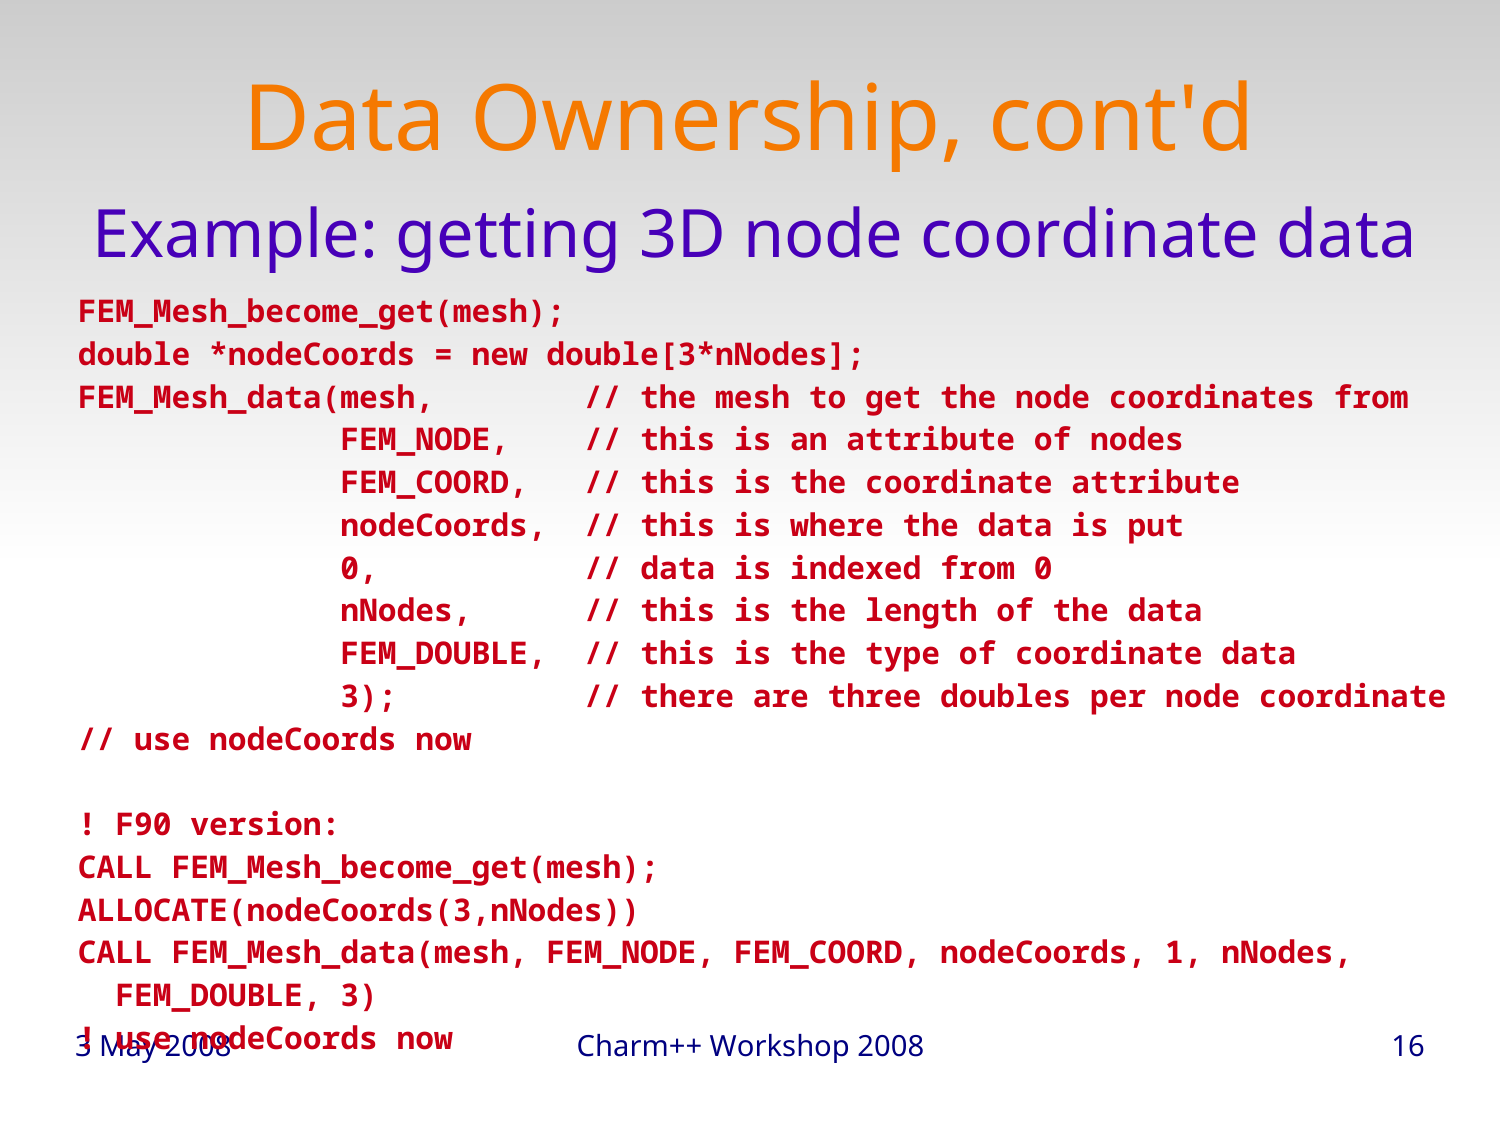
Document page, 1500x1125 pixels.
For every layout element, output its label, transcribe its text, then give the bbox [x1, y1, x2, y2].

list Example: getting 3D node coordinate data [75, 186, 1425, 281]
title Data Ownership, cont'd [75, 28, 1425, 186]
text_box FEM_Mesh_become_get(mesh); double *nodeCoords = new double[3*nNodes]; FEM_Mesh_data(mesh, // the mesh to get the node coordinates from FEM_NODE, // this is an attribute of nodes FEM_COORD, // this is the coordinate attribute nodeCoords, // this is where the data is put 0, // data is indexed from 0 nNodes, // this is the length of the data FEM_DOUBLE, // this is the type of coordinate data 3); // there are three doubles per node coordinate // use nodeCoords now ! F90 version: CALL FEM_Mesh_become_get(mesh); ALLOCATE(nodeCoords(3,nNodes)) CALL FEM_Mesh_data(mesh, FEM_NODE, FEM_COORD, nodeCoords, 1, nNodes, FEM_DOUBLE, 3) ! use nodeCoords now [63, 281, 1462, 1005]
